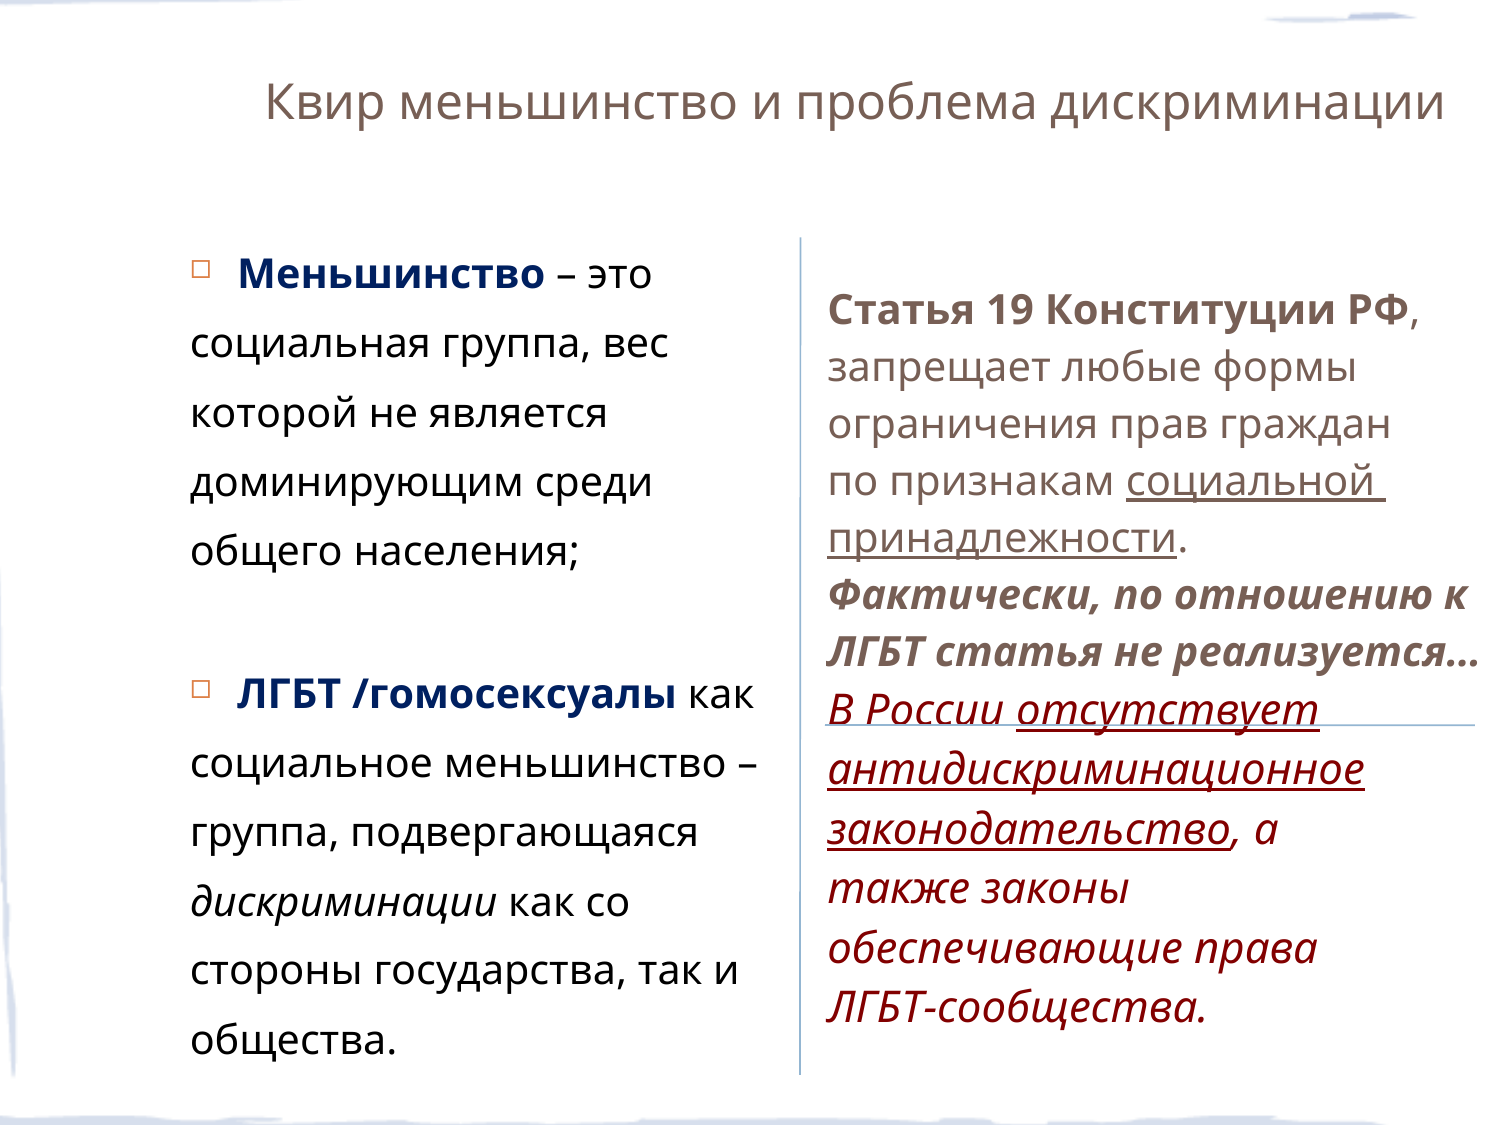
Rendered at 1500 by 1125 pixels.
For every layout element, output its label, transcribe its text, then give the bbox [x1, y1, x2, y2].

picture [0, 0, 1500, 1125]
list Меньшинство – это социальная группа, вес которой не является доминирующим среди общего населения; ЛГБТ /гомосексуалы как социальное меньшинство – группа, подвергающаяся дискриминации как со стороны государства, так и общества. [174, 237, 812, 1088]
title Квир меньшинство и проблема дискриминации [235, 24, 1466, 175]
list Статья 19 Конституции РФ, запрещает любые формы ограничения прав граждан по признакам социальной принадлежности. Фактически, по отношению к ЛГБТ статья не реализуется… В России отсутствует антидискриминационное законодательство, а также законы обеспечивающие права ЛГБТ-сообщества. [812, 213, 1500, 1102]
